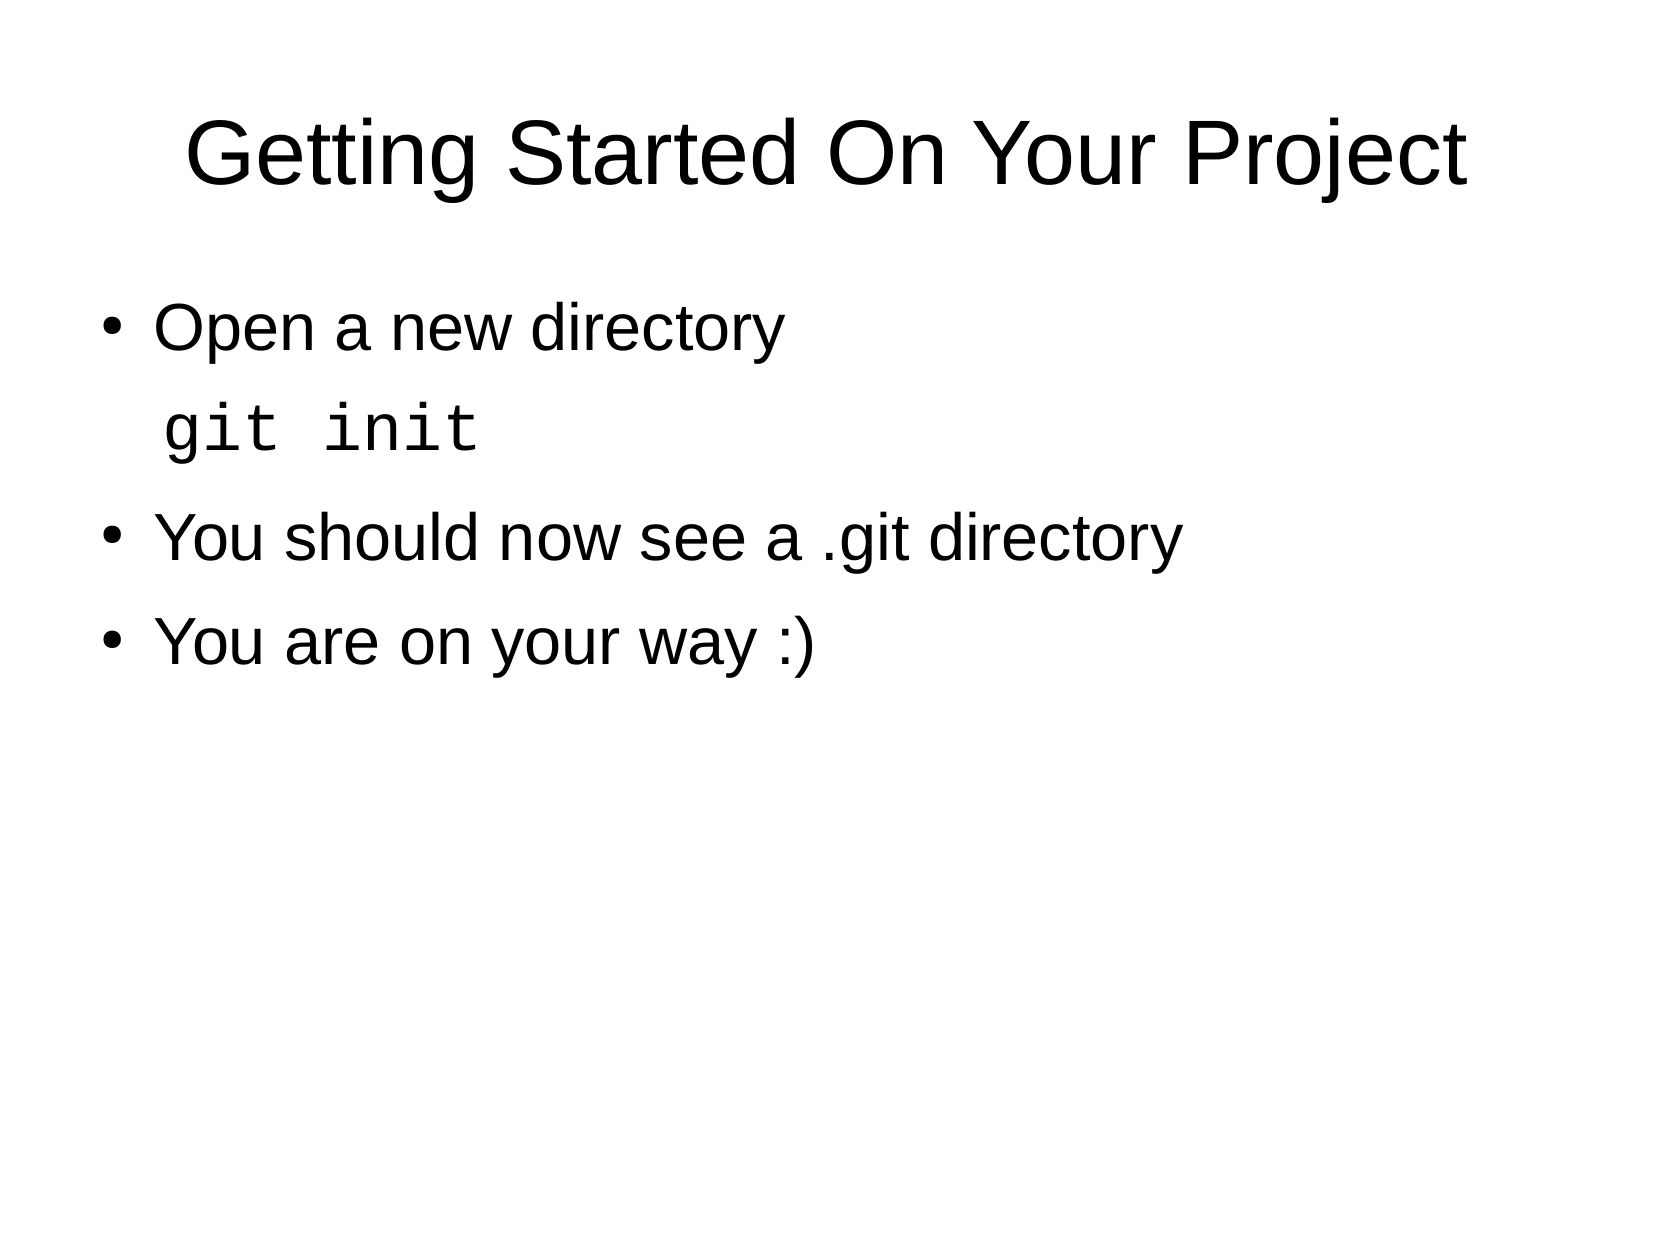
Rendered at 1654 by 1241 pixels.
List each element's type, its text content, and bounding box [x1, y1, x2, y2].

list Open a new directory git init You should now see a .git directory You are on your way :) [82, 290, 1571, 1094]
title Getting Started On Your Project [82, 49, 1571, 257]
